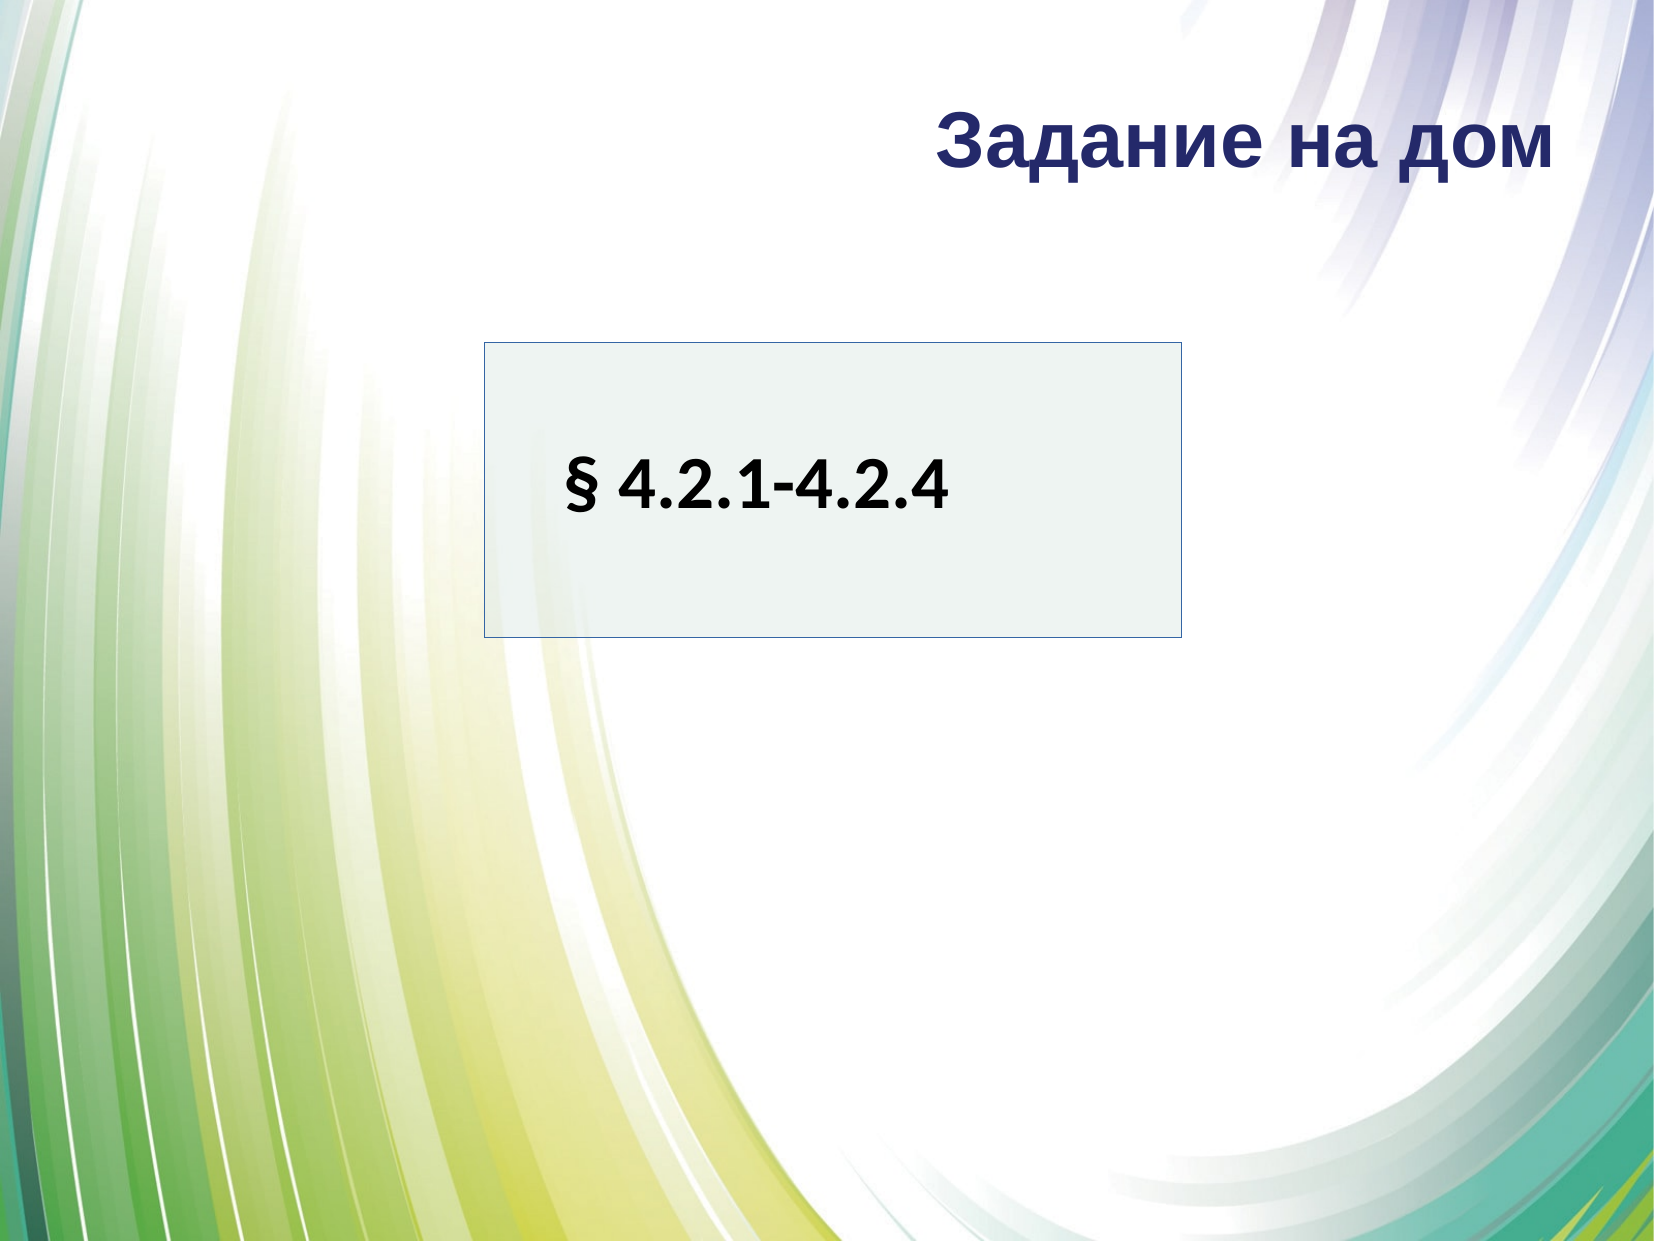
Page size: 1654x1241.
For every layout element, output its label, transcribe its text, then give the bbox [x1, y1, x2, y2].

text_box § 4.2.1-4.2.4 [484, 342, 1182, 638]
text_box Задание на дом [58, 58, 1571, 215]
picture [0, 0, 1654, 1241]
